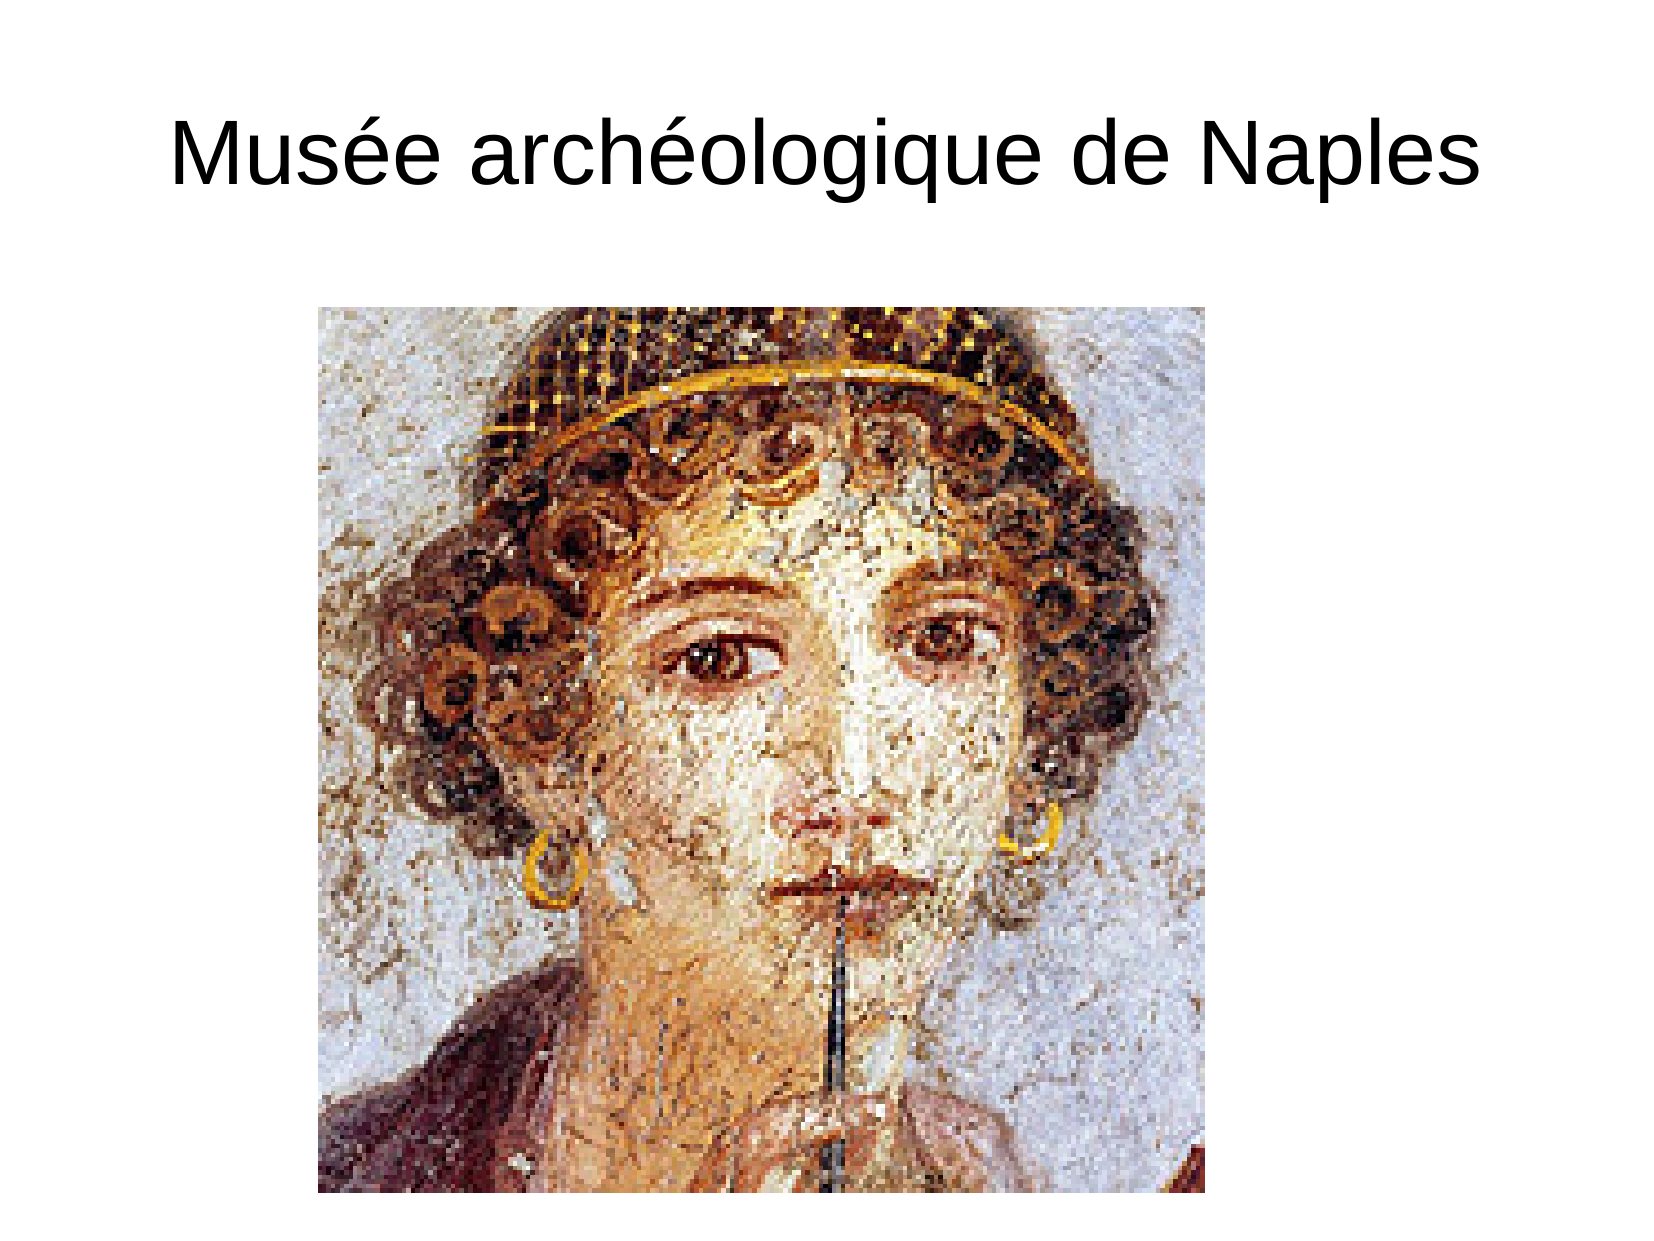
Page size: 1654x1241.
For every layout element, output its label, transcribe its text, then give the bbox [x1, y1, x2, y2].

title Musée archéologique de Naples [82, 49, 1571, 257]
picture [318, 307, 1205, 1193]
